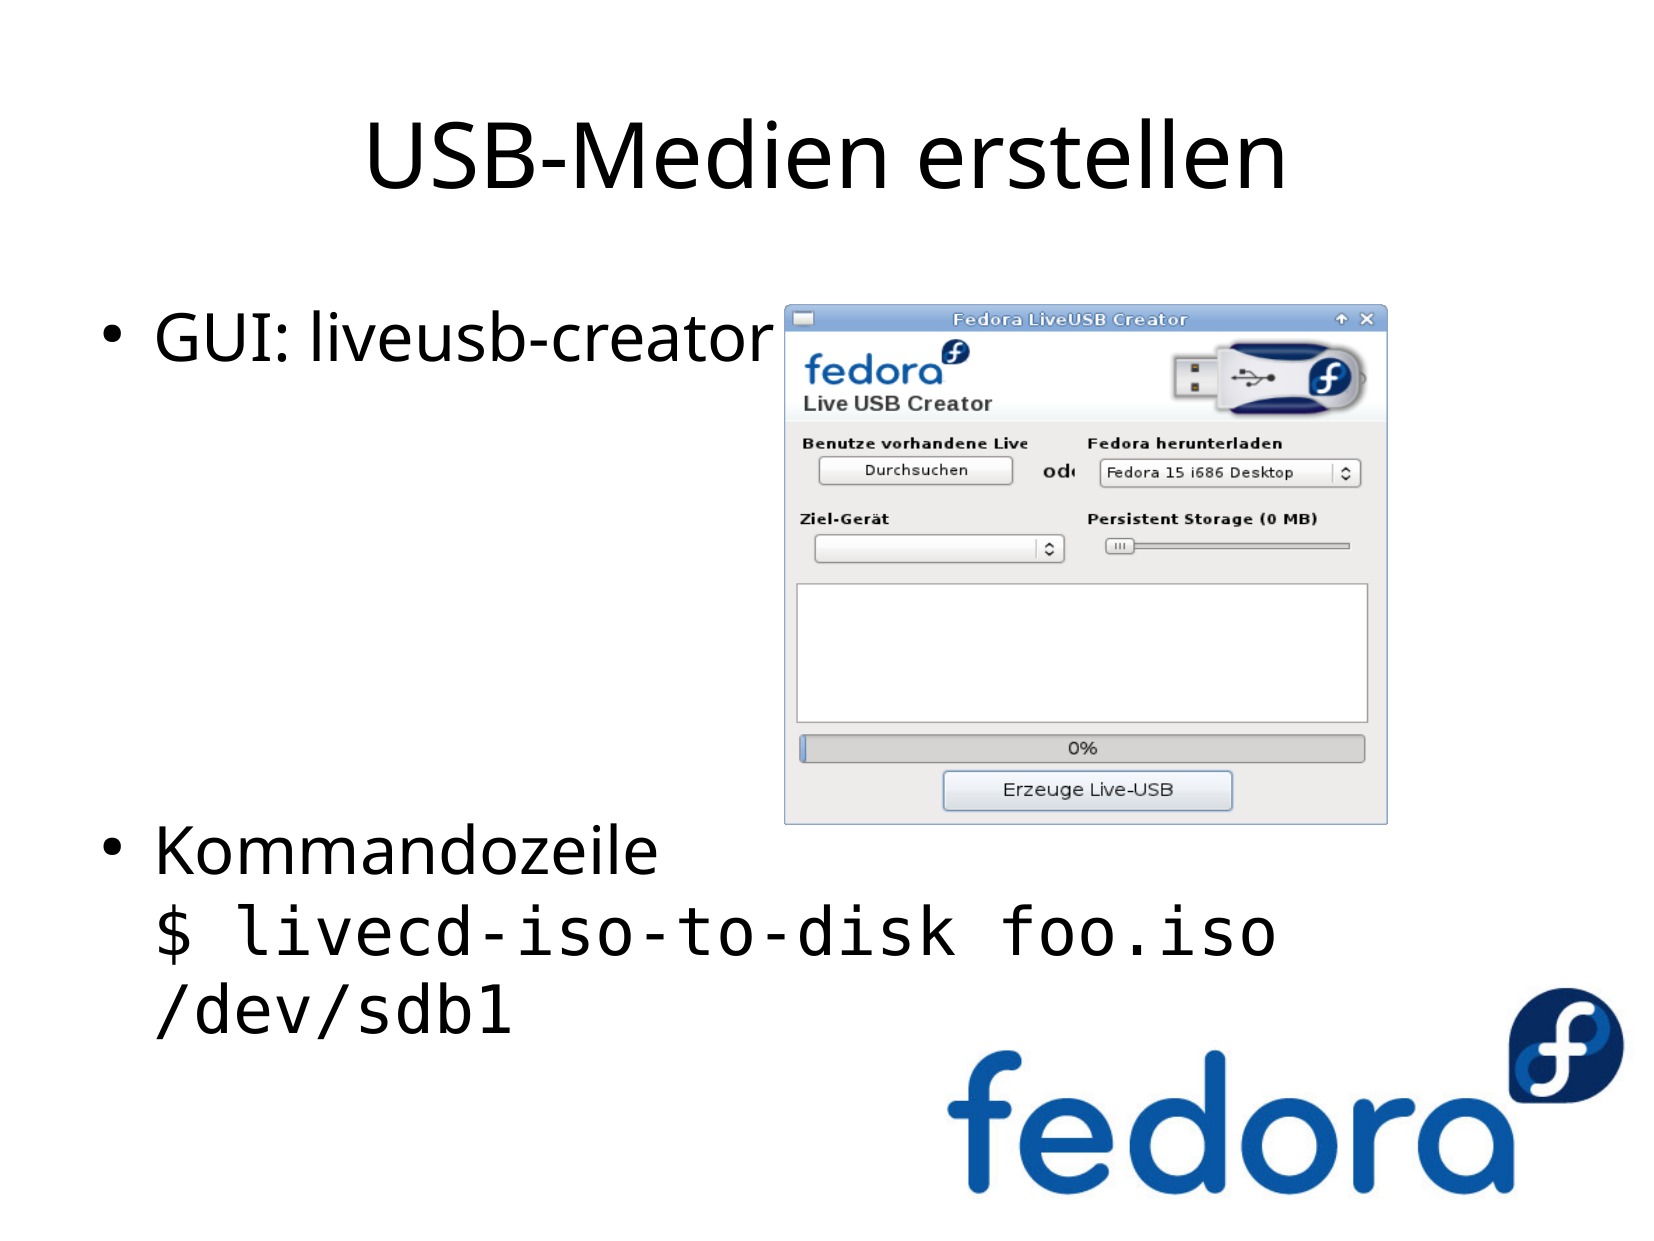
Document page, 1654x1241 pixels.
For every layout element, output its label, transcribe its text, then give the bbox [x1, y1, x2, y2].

picture [925, 967, 1639, 1223]
list GUI: liveusb-creator Kommandozeile $ livecd-iso-to-disk foo.iso /dev/sdb1 [82, 290, 1571, 1109]
title USB-Medien erstellen [82, 49, 1571, 257]
picture [784, 304, 1388, 826]
